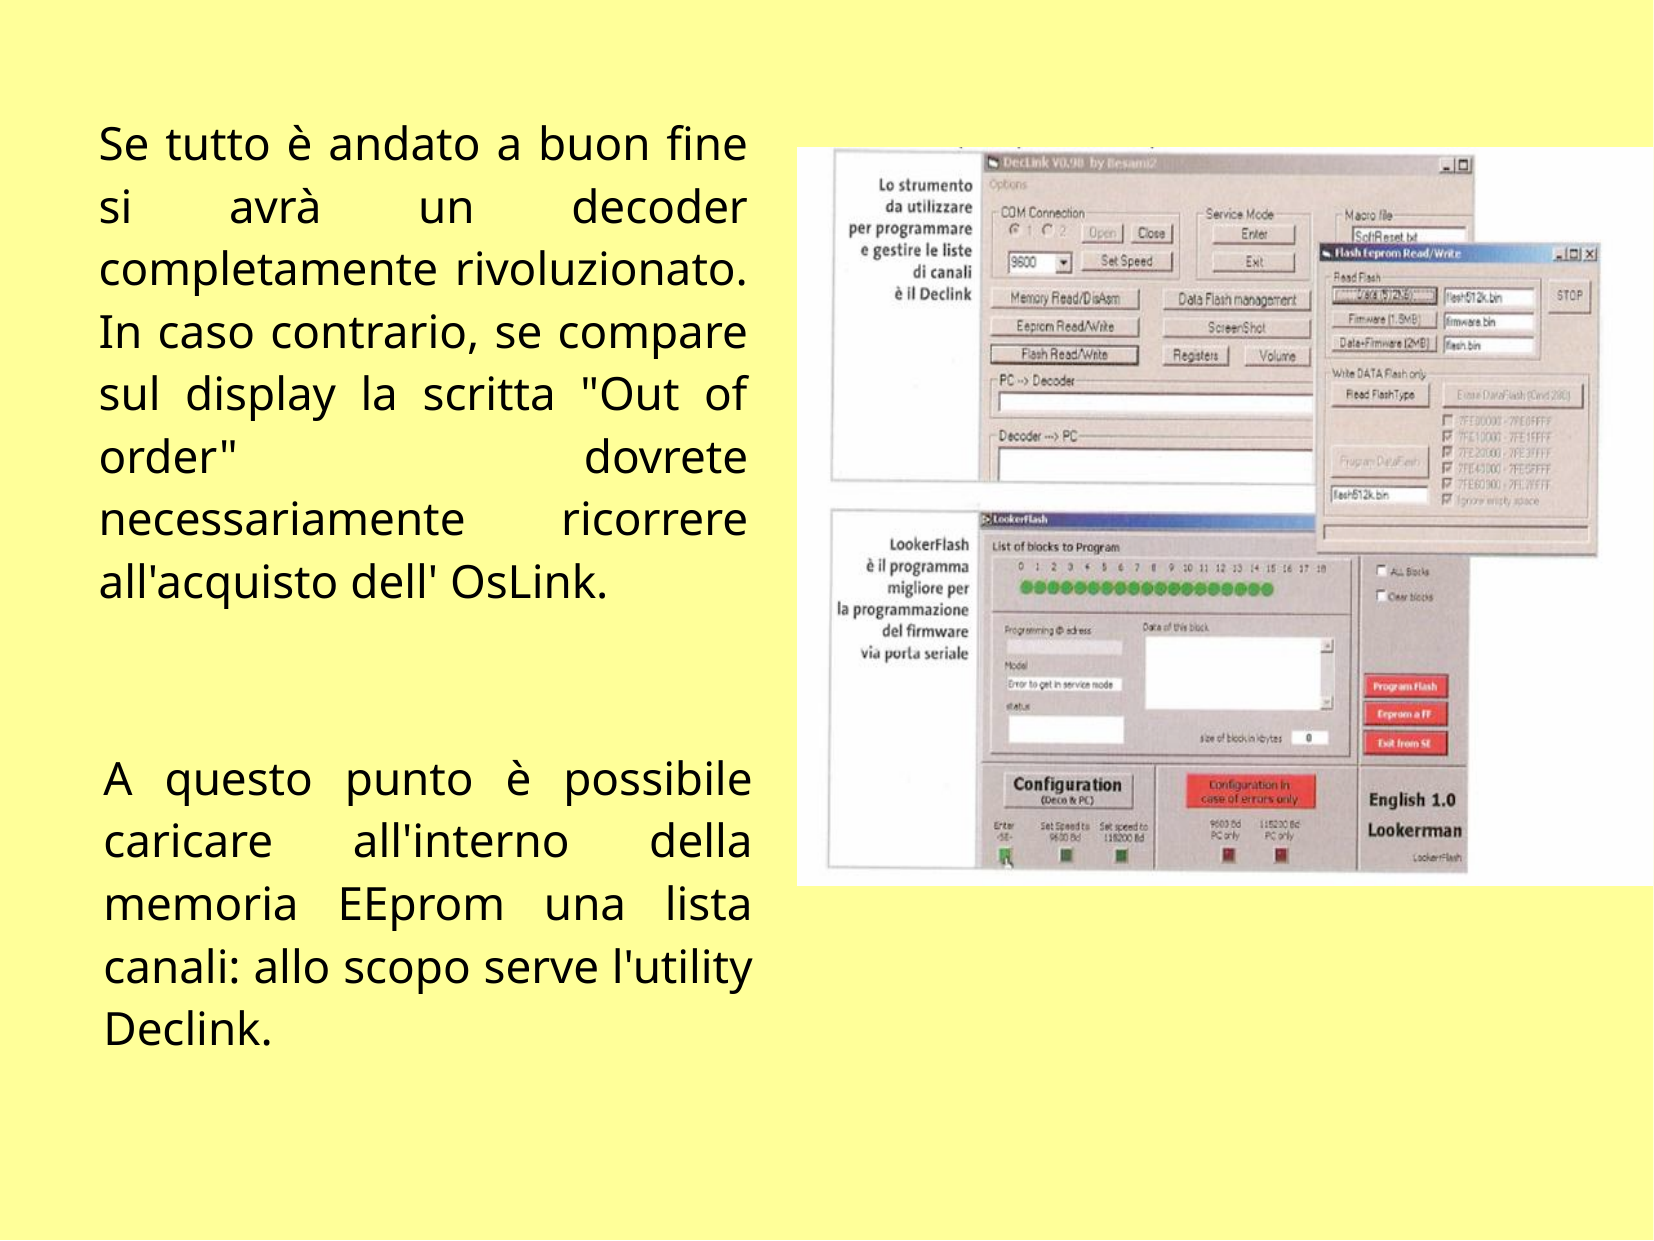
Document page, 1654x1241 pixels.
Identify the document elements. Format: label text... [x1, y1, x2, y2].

text_box A questo punto è possibile caricare all'interno della memoria EEprom una lista canali: allo scopo serve l'utility Declink. [88, 739, 768, 1093]
picture [797, 147, 1654, 886]
text_box Se tutto è andato a buon fine si avrà un decoder completamente rivoluzionato. In caso contrario, se compare sul display la scritta "Out of order" dovrete necessariamente ricorrere all'acquisto dell' OsLink. [83, 104, 764, 662]
